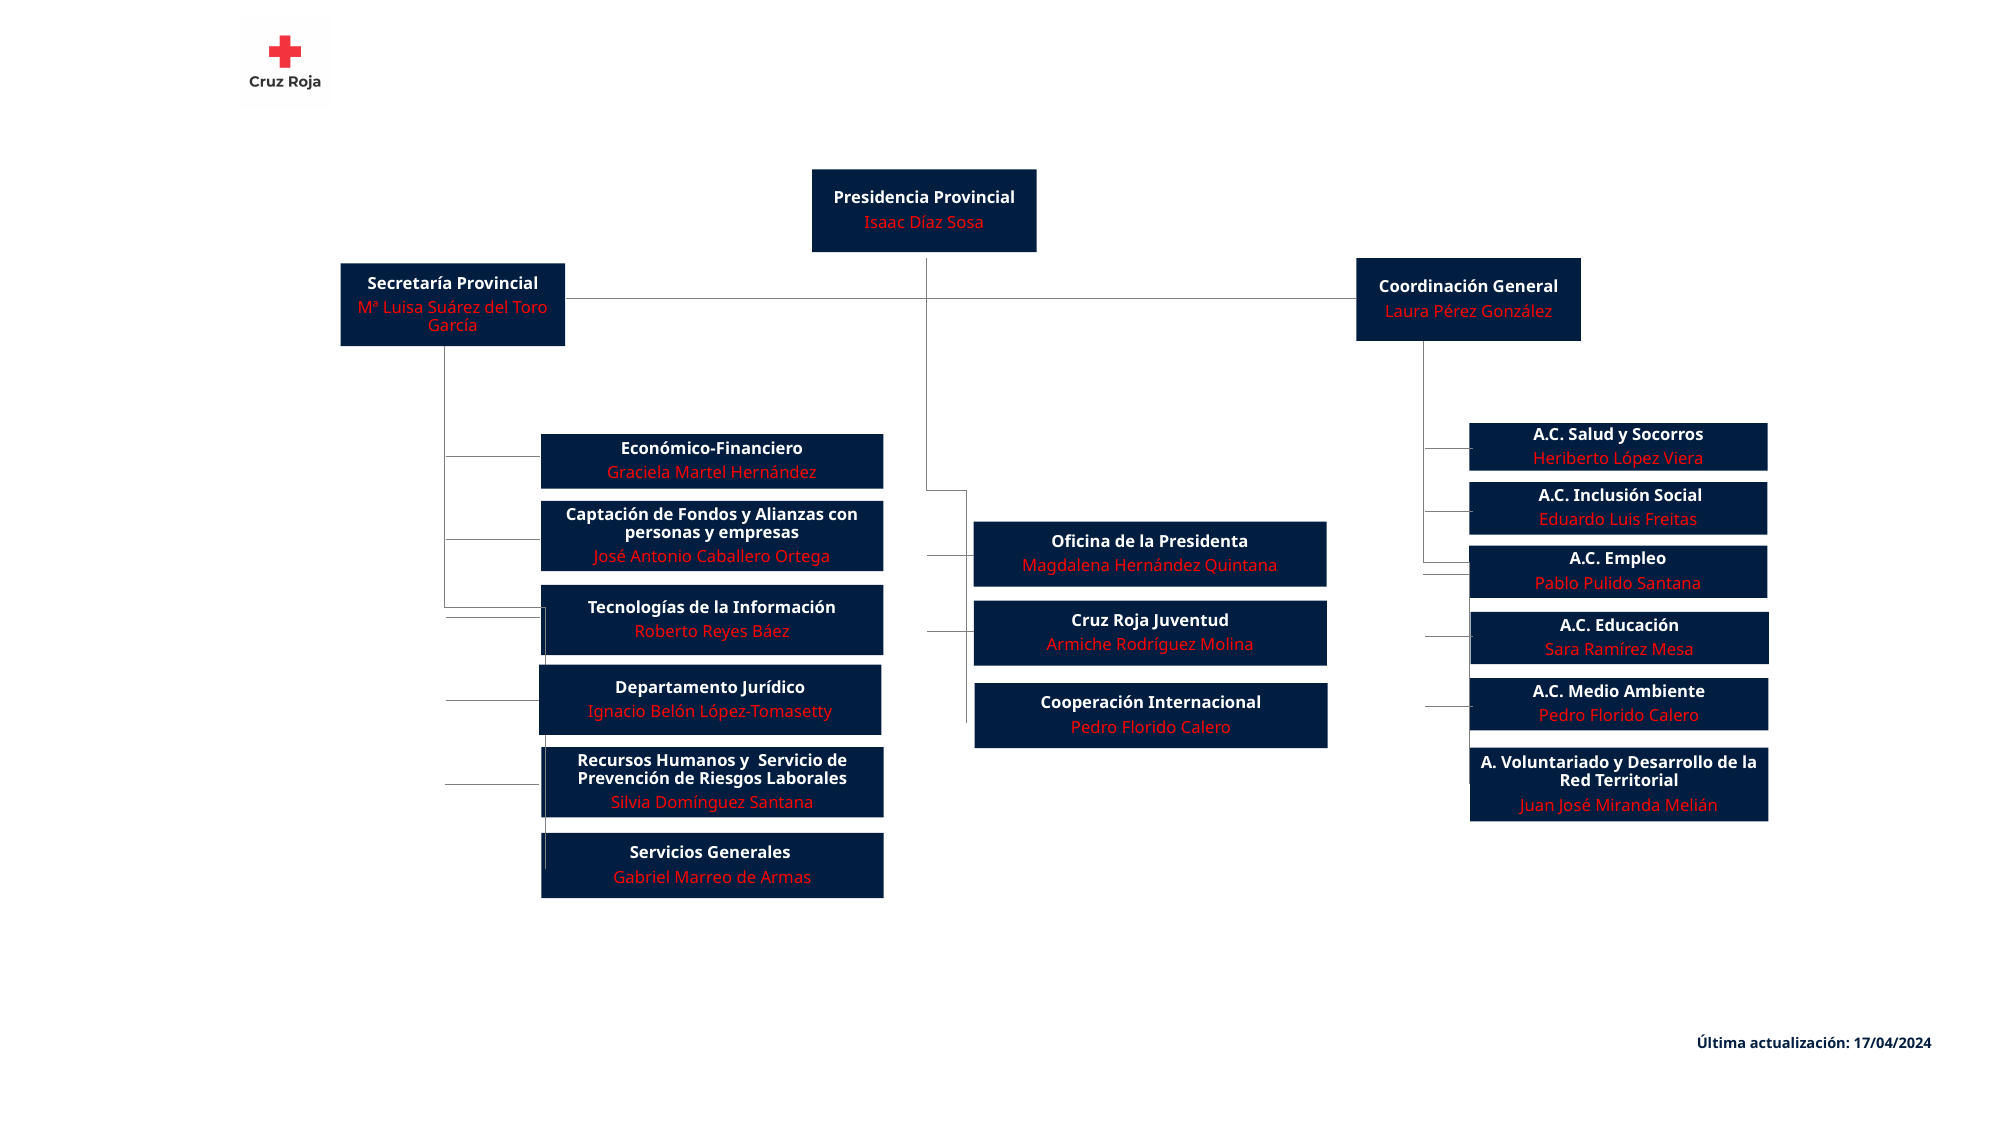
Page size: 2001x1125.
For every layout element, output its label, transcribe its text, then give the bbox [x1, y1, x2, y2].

text_box Captación de Fondos y Alianzas con personas y empresas José Antonio Caballero Ortega [541, 500, 884, 572]
text_box A. Voluntariado y Desarrollo de la Red Territorial Juan José Miranda Melián [1470, 747, 1769, 822]
text_box Departamento Jurídico Ignacio Belón López-Tomasetty [539, 664, 882, 735]
text_box Última actualización: 17/04/2024 [1695, 1022, 1978, 1088]
text_box Oficina de la Presidenta Magdalena Hernández Quintana [973, 521, 1327, 587]
text_box Tecnologías de la Información Roberto Reyes Báez [541, 584, 884, 656]
text_box Recursos Humanos y Servicio de Prevención de Riesgos Laborales Silvia Domínguez Santana [546, 747, 884, 818]
text_box A.C. Empleo Pablo Pulido Santana [1469, 545, 1768, 598]
text_box Económico-Financiero Graciela Martel Hernández [541, 434, 884, 489]
text_box A.C. Educación Sara Ramírez Mesa [1470, 611, 1769, 665]
text_box Cruz Roja Juventud Armiche Rodríguez Molina [973, 600, 1327, 666]
text_box A.C. Inclusión Social Eduardo Luis Freitas [1469, 482, 1768, 535]
picture [239, 17, 331, 109]
text_box Servicios Generales Gabriel Marreo de Armas [541, 832, 884, 899]
text_box Secretaría Provincial Mª Luisa Suárez del Toro García [340, 263, 566, 347]
text_box Cooperación Internacional Pedro Florido Calero [974, 683, 1328, 749]
text_box Presidencia Provincial Isaac Díaz Sosa [812, 169, 1037, 253]
text_box A.C. Medio Ambiente Pedro Florido Calero [1470, 678, 1769, 731]
text_box A.C. Salud y Socorros Heriberto López Viera [1469, 423, 1768, 471]
text_box Coordinación General Laura Pérez González [1356, 258, 1581, 341]
